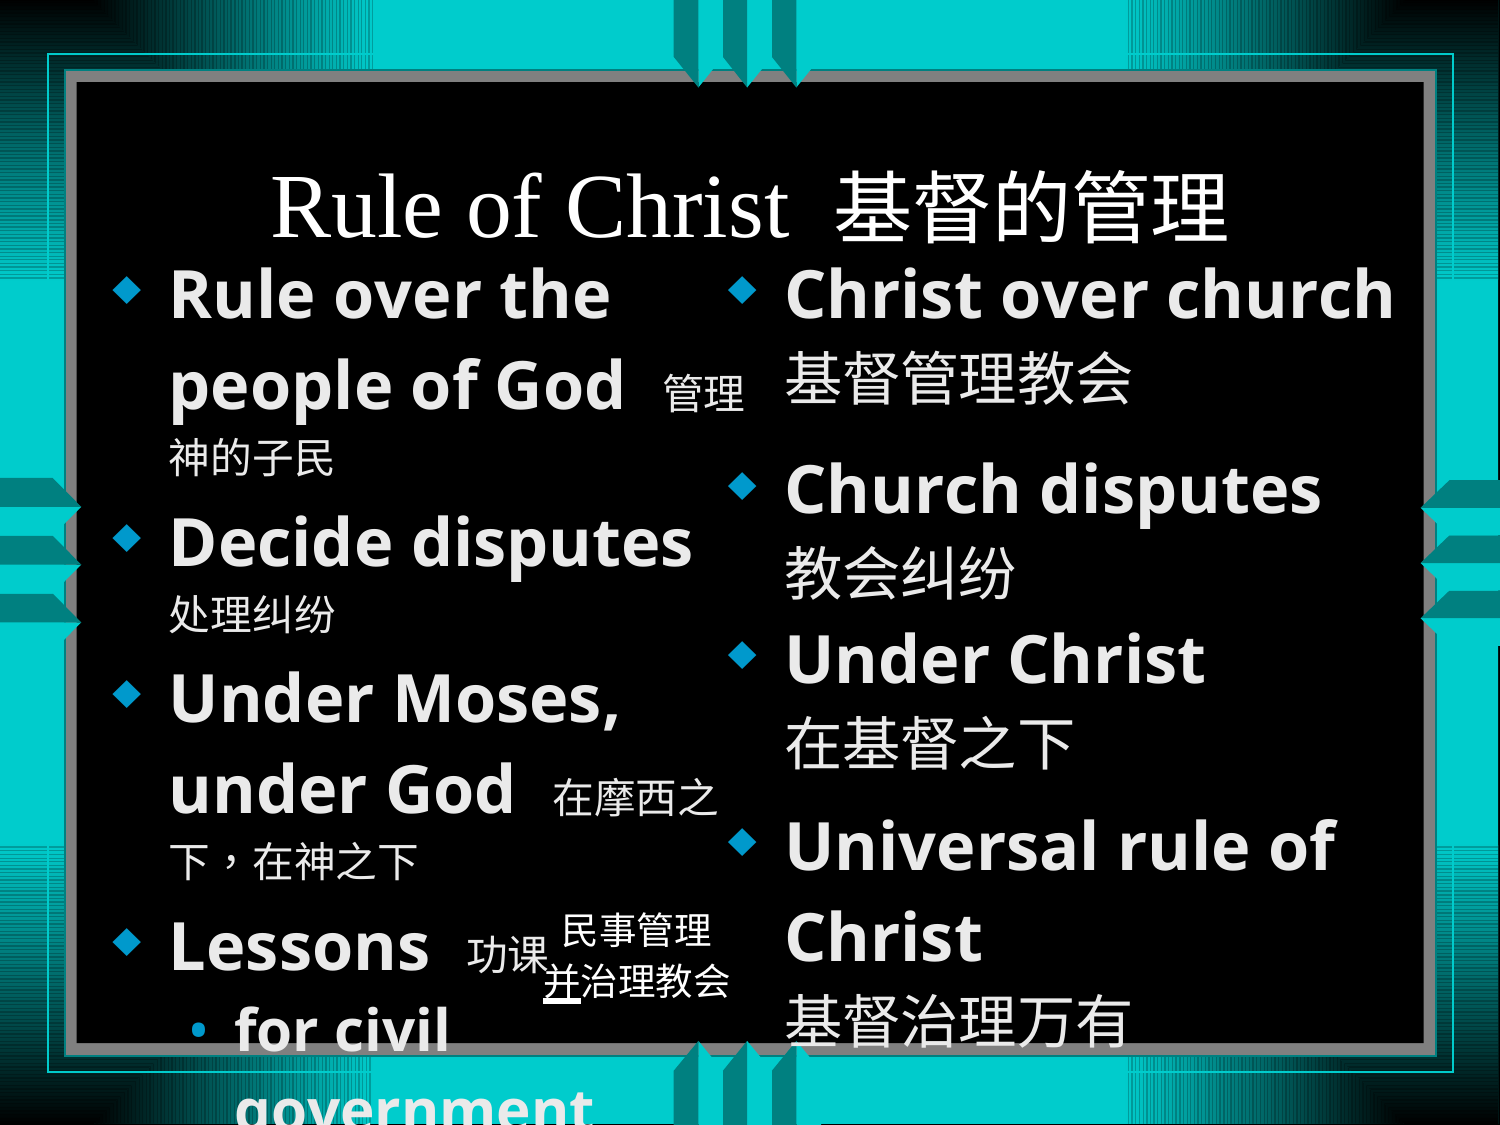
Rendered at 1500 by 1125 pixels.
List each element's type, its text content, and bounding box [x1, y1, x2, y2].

title 民事管理 并治理教会 [524, 909, 750, 1001]
title Rule of Christ 基督的管理 [112, 112, 1388, 247]
list Christ over church 基督管理教会 Church disputes 教会纠纷 Under Christ 在基督之下 Universal rule of Christ 基督治理万有 [728, 247, 1442, 988]
list Rule over the people of God 管理神的子民 Decide disputes 处理纠纷 Under Moses, under God 在摩西之下，在神之下 Lessons 功课 for civil government and church government [112, 247, 751, 1096]
